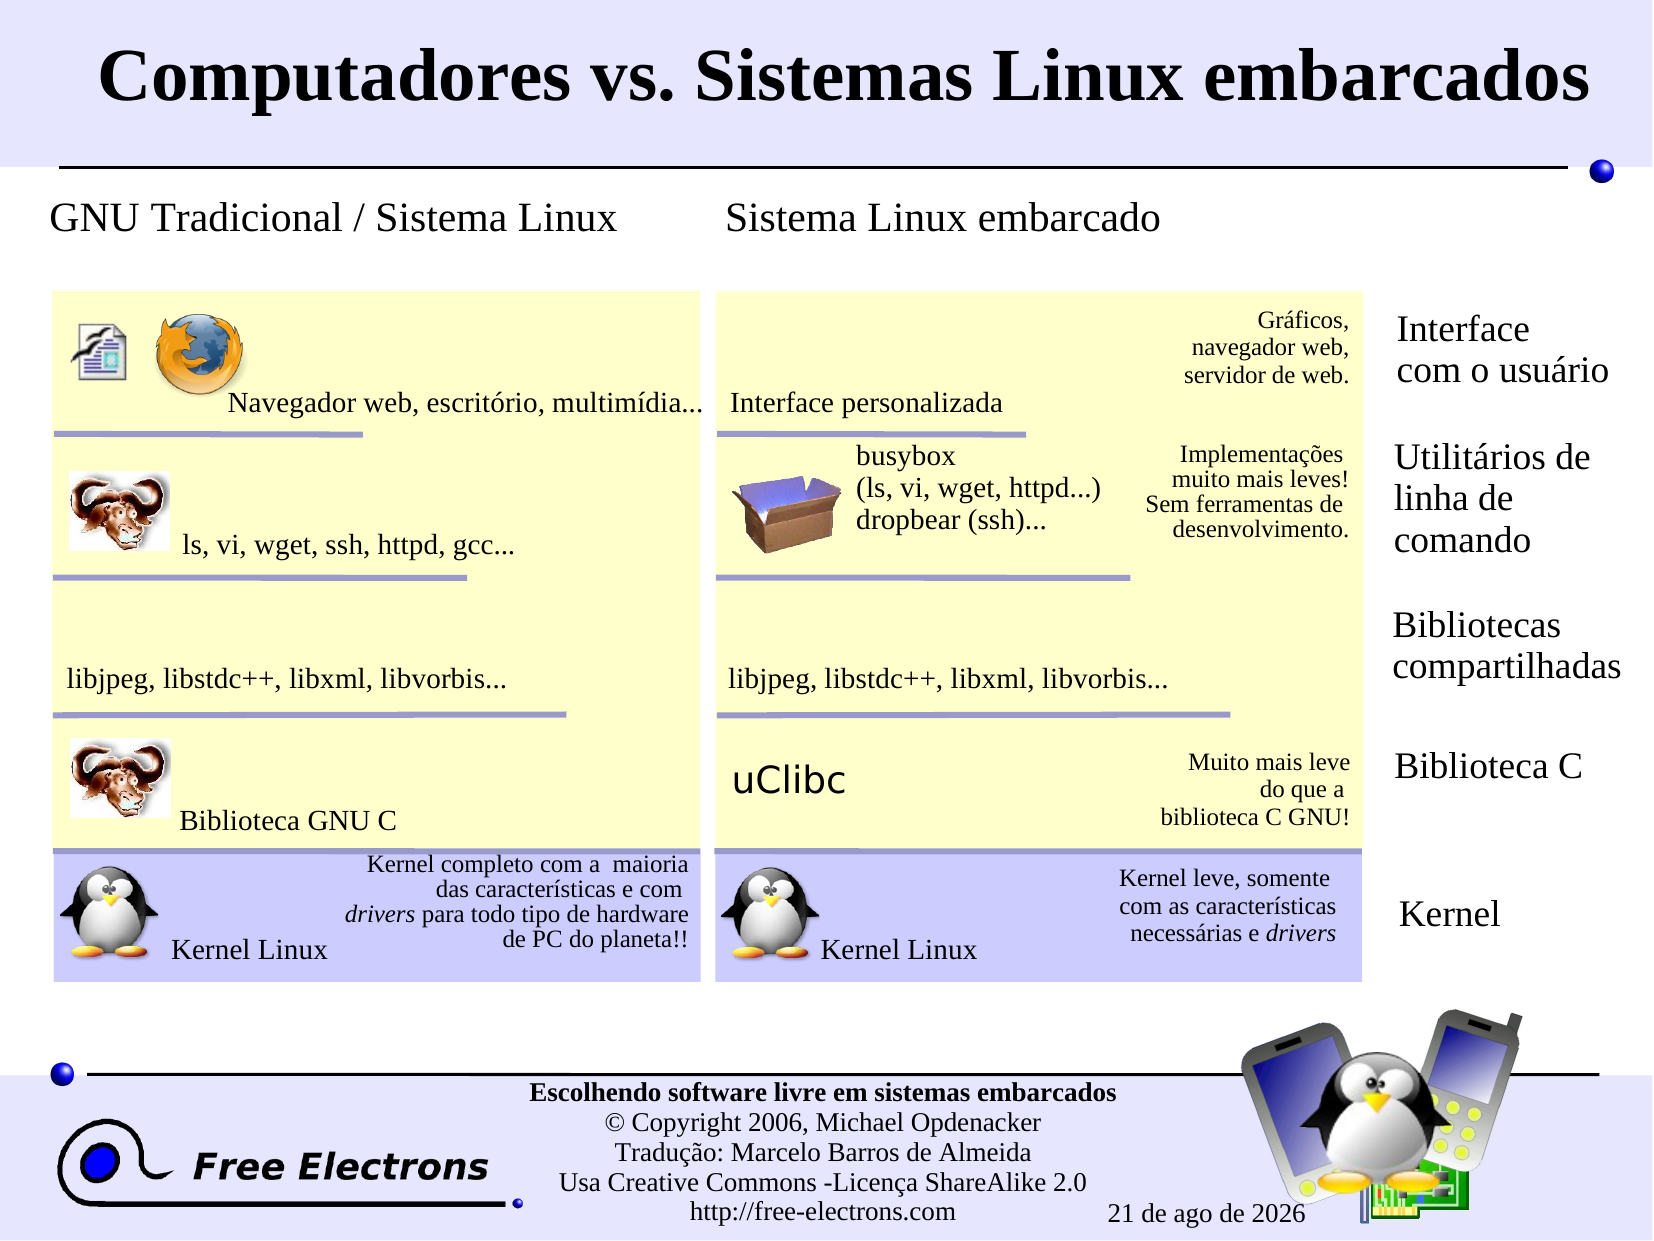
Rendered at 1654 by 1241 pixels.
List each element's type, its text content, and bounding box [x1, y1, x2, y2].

text_box libjpeg, libstdc++, libxml, libvorbis... [728, 662, 1170, 706]
text_box Utilitários de linha de comando [1393, 435, 1626, 573]
picture [70, 738, 171, 818]
text_box Sistema Linux embarcado [724, 194, 1221, 263]
text_box Bibliotecas compartilhadas [1392, 603, 1634, 711]
text_box GNU Tradicional / Sistema Linux [49, 194, 657, 263]
text_box Kernel Linux [171, 933, 329, 977]
text_box uClibc [731, 758, 855, 803]
text_box [53, 855, 701, 982]
text_box Kernel leve, somente com as características necessárias e drivers [1119, 864, 1337, 966]
picture [59, 863, 159, 963]
picture [732, 476, 842, 554]
picture [150, 303, 249, 401]
text_box Kernel Linux [820, 933, 979, 977]
text_box Biblioteca C [1394, 745, 1612, 801]
picture [69, 322, 131, 385]
text_box Navegador web, escritório, multimídia... [227, 386, 704, 430]
picture [50, 1108, 527, 1216]
text_box Biblioteca GNU C [179, 804, 398, 848]
picture [69, 471, 170, 551]
text_box Kernel completo com a maioria das características e com drivers para todo tipo de hardware de PC do planeta!! [344, 852, 690, 966]
text_box [715, 853, 1363, 982]
text_box libjpeg, libstdc++, libxml, libvorbis... [66, 662, 508, 706]
text_box Kernel [1398, 893, 1540, 947]
picture [1225, 983, 1537, 1241]
text_box Muito mais leve do que a biblioteca C GNU! [1160, 747, 1351, 840]
text_box Interface personalizada [730, 386, 1004, 429]
text_box busybox (ls, vi, wget, httpd...) dropbear (ssh)... [856, 439, 1102, 546]
text_box [52, 291, 700, 848]
text_box Interface com o usuário [1396, 307, 1622, 415]
text_box Gráficos, navegador web, servidor de web. [1184, 305, 1350, 408]
picture [720, 864, 820, 964]
title Computadores vs. Sistemas Linux embarcados [0, 25, 1653, 124]
text_box [715, 291, 1364, 848]
text_box Implementações muito mais leves! Sem ferramentas de desenvolvimento. [1145, 442, 1372, 556]
text_box ls, vi, wget, ssh, httpd, gcc... [182, 528, 622, 572]
